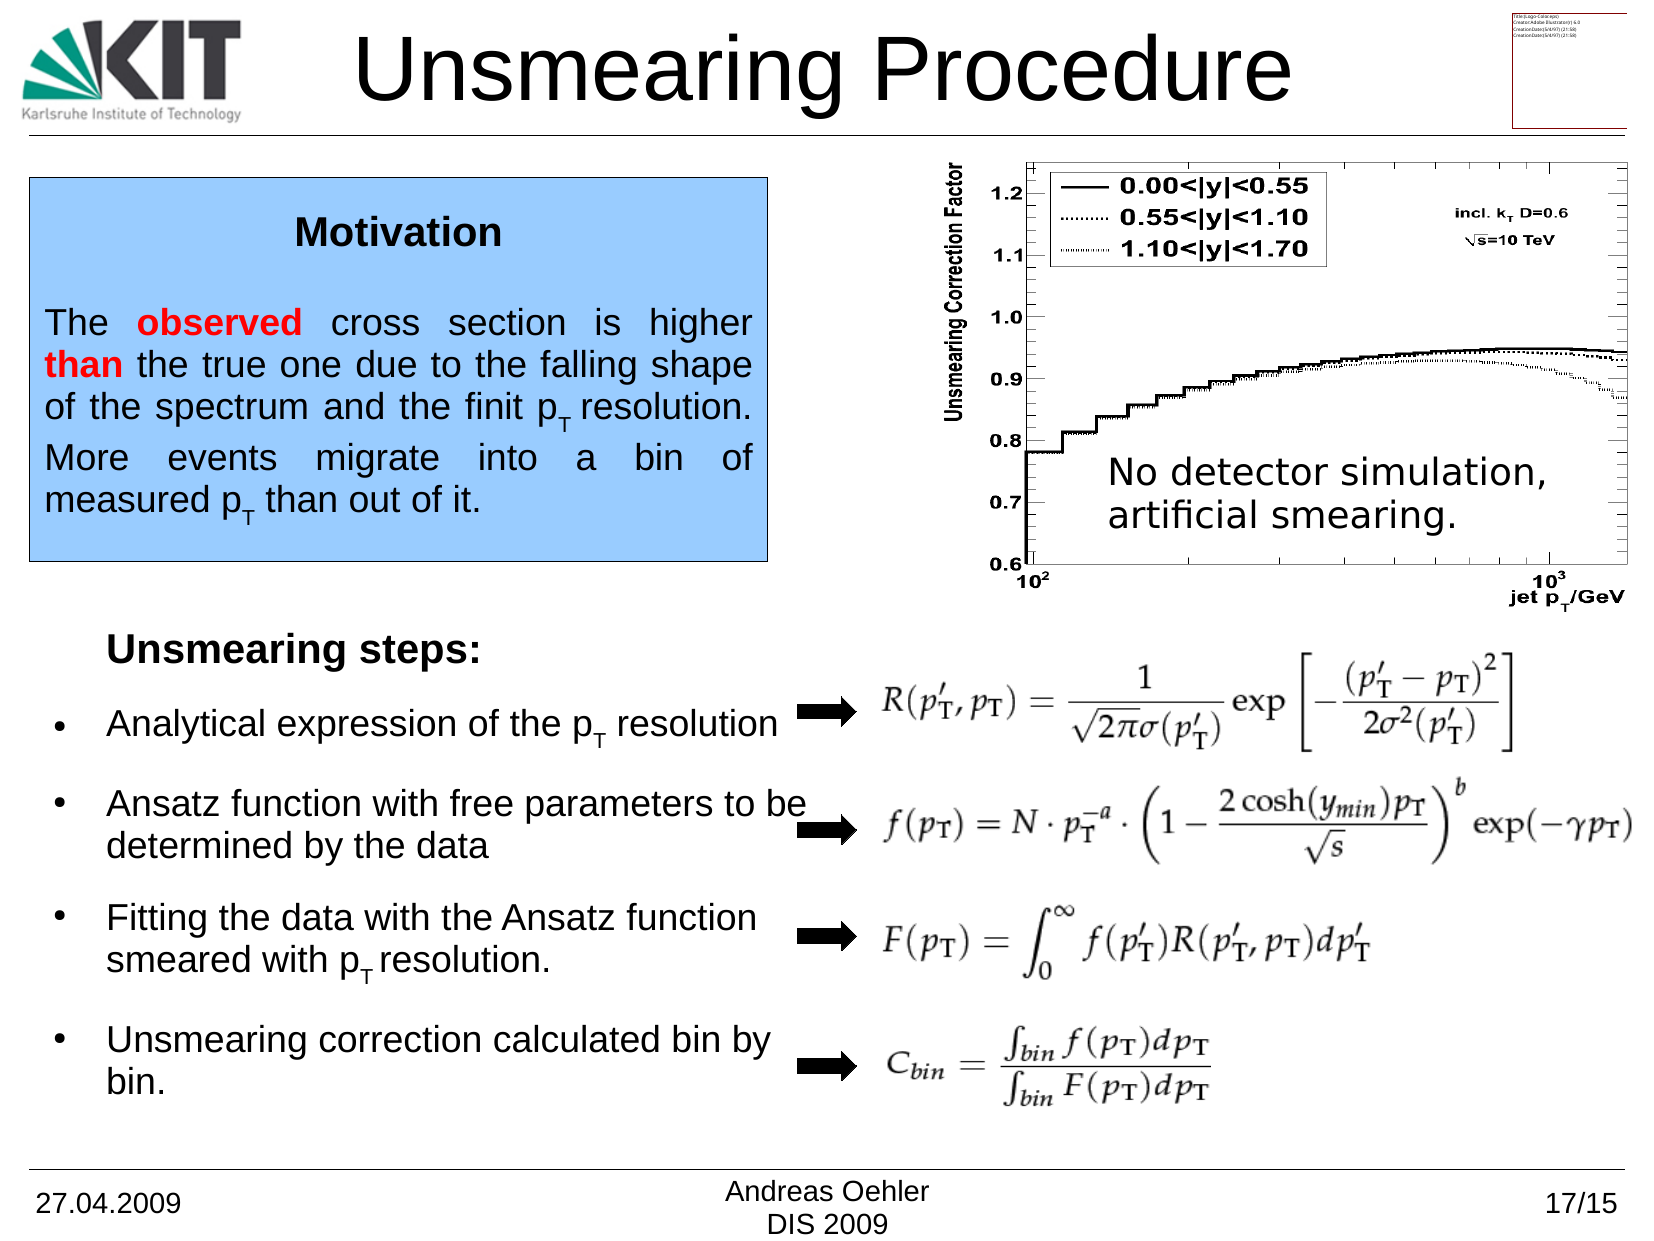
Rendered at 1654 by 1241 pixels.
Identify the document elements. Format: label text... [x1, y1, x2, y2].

title Unsmearing Procedure [82, 17, 1565, 121]
text_box [797, 921, 857, 951]
text_box [797, 1051, 857, 1081]
picture [879, 891, 1382, 991]
picture [878, 772, 1638, 871]
text_box [797, 814, 857, 845]
picture [11, 15, 251, 128]
list Unsmearing steps: Analytical expression of the pT resolution Ansatz function with free parameters to be determined by the data Fitting the data with the Ansatz function smeared with pT resolution. Unsmearing correction calculated bin by bin. [35, 625, 833, 1158]
text_box [797, 696, 857, 727]
picture [915, 143, 1654, 621]
picture [885, 1021, 1211, 1111]
text_box No detector simulation, artificial smearing. [1092, 442, 1564, 545]
picture [879, 650, 1515, 768]
text_box Motivation The observed cross section is higher than the true one due to the falling shape of the spectrum and the finit pT resolution. More events migrate into a bin of measured pT than out of it. [29, 177, 768, 562]
